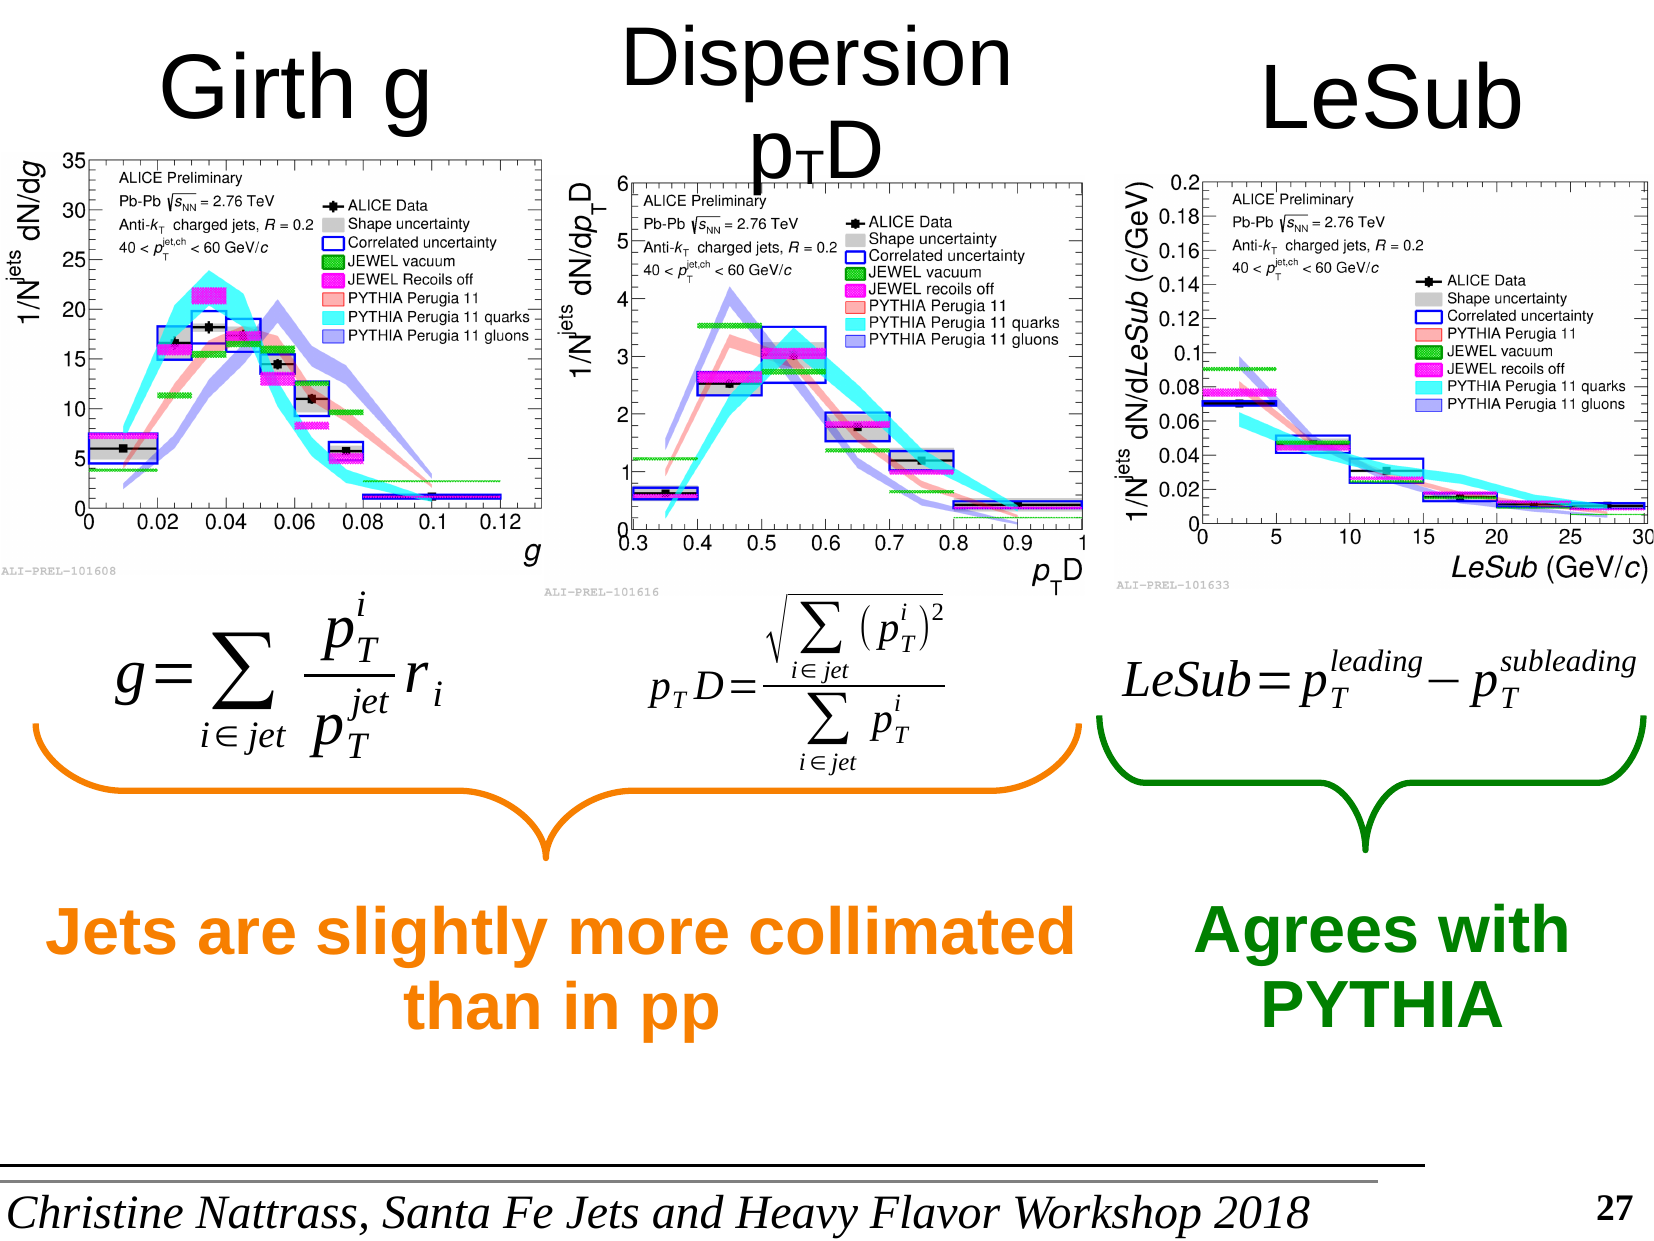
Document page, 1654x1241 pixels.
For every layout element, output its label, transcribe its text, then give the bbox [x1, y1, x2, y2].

chart [639, 592, 954, 776]
title Girth g [82, 13, 511, 152]
text_box Agrees with PYTHIA [1164, 892, 1602, 1072]
chart [1112, 642, 1644, 716]
picture [544, 211, 1085, 596]
text_box Jets are slightly more collimated than in pp [25, 894, 1100, 1052]
picture [1, 152, 542, 575]
chart [105, 583, 450, 767]
title LeSub [1213, 31, 1571, 163]
title Dispersion pTD [542, 0, 1092, 211]
picture [1114, 174, 1654, 589]
